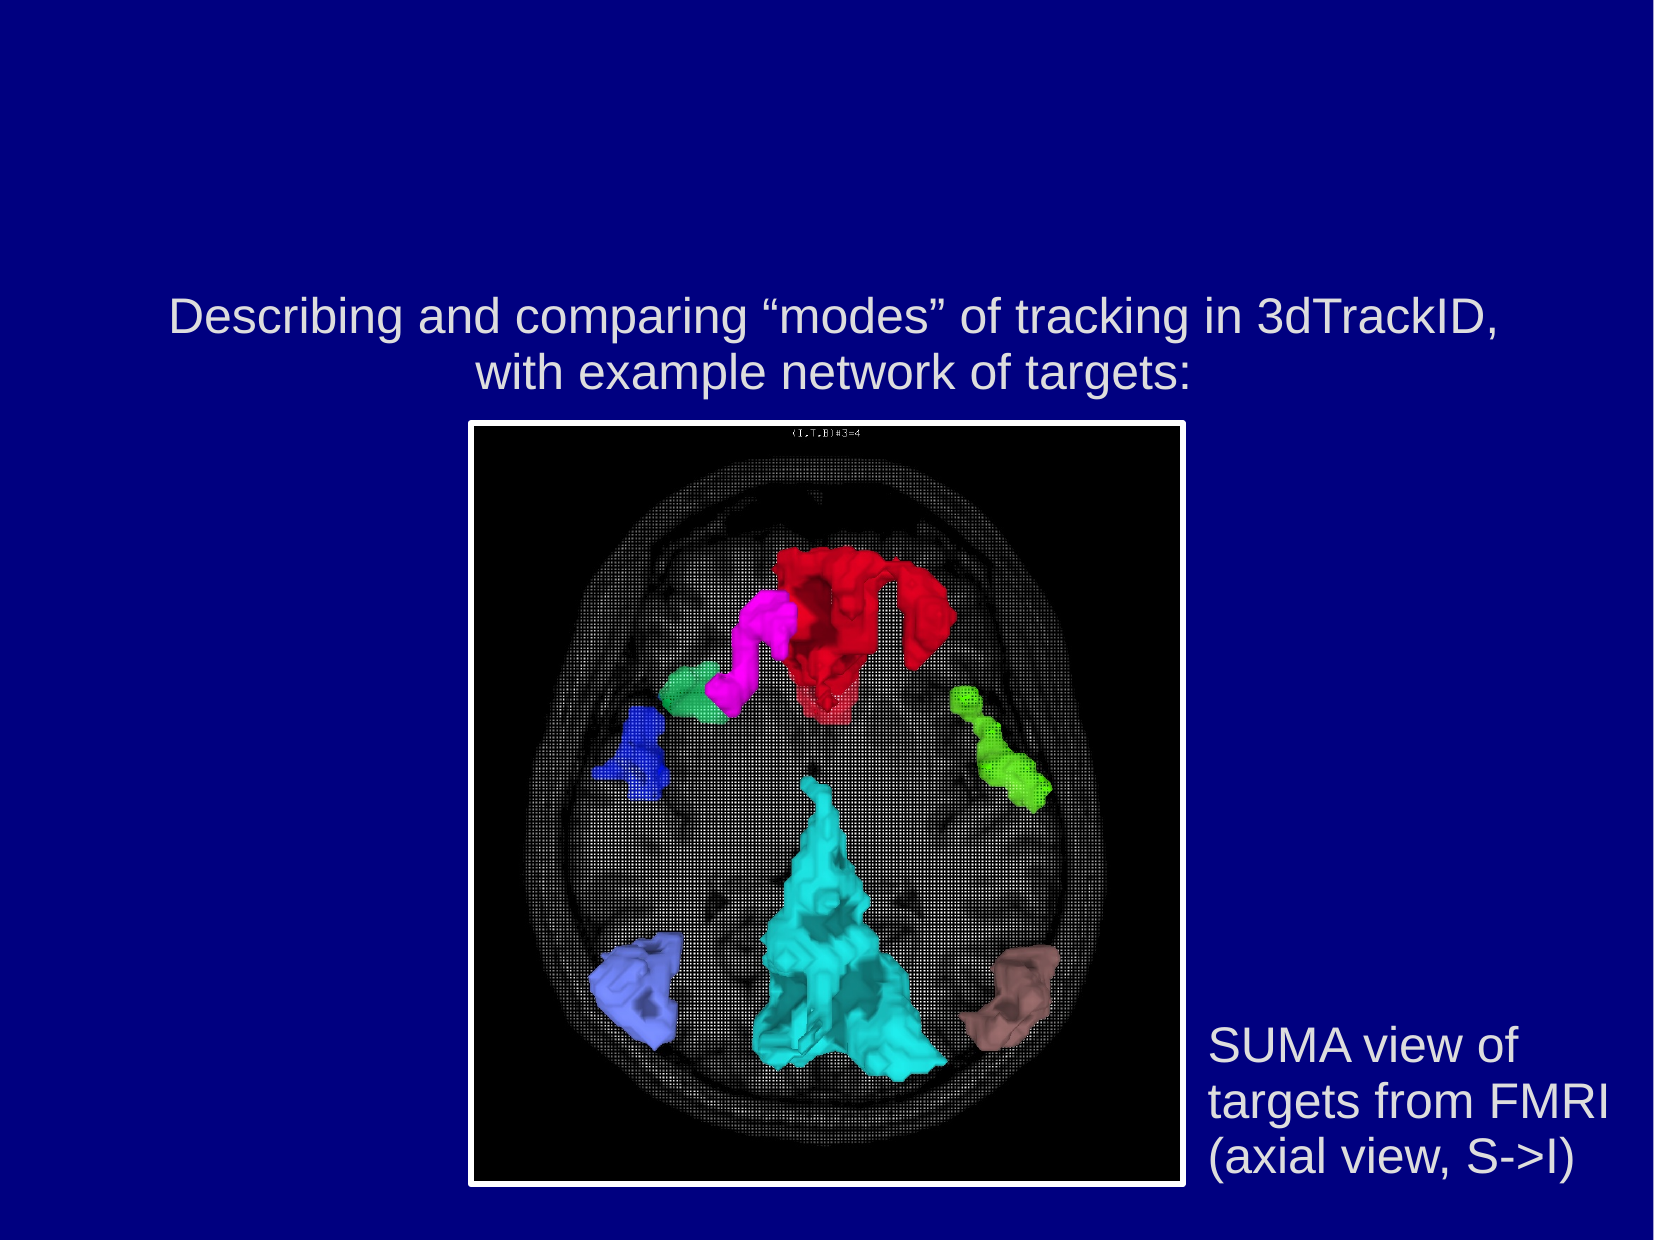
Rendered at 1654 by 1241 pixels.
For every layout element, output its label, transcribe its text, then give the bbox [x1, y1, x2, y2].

text_box Describing and comparing “modes” of tracking in 3dTrackID, with example network of targets: [153, 281, 1515, 408]
text_box SUMA view of targets from FMRI (axial view, S->I) [1192, 1009, 1630, 1192]
picture [473, 426, 1180, 1182]
